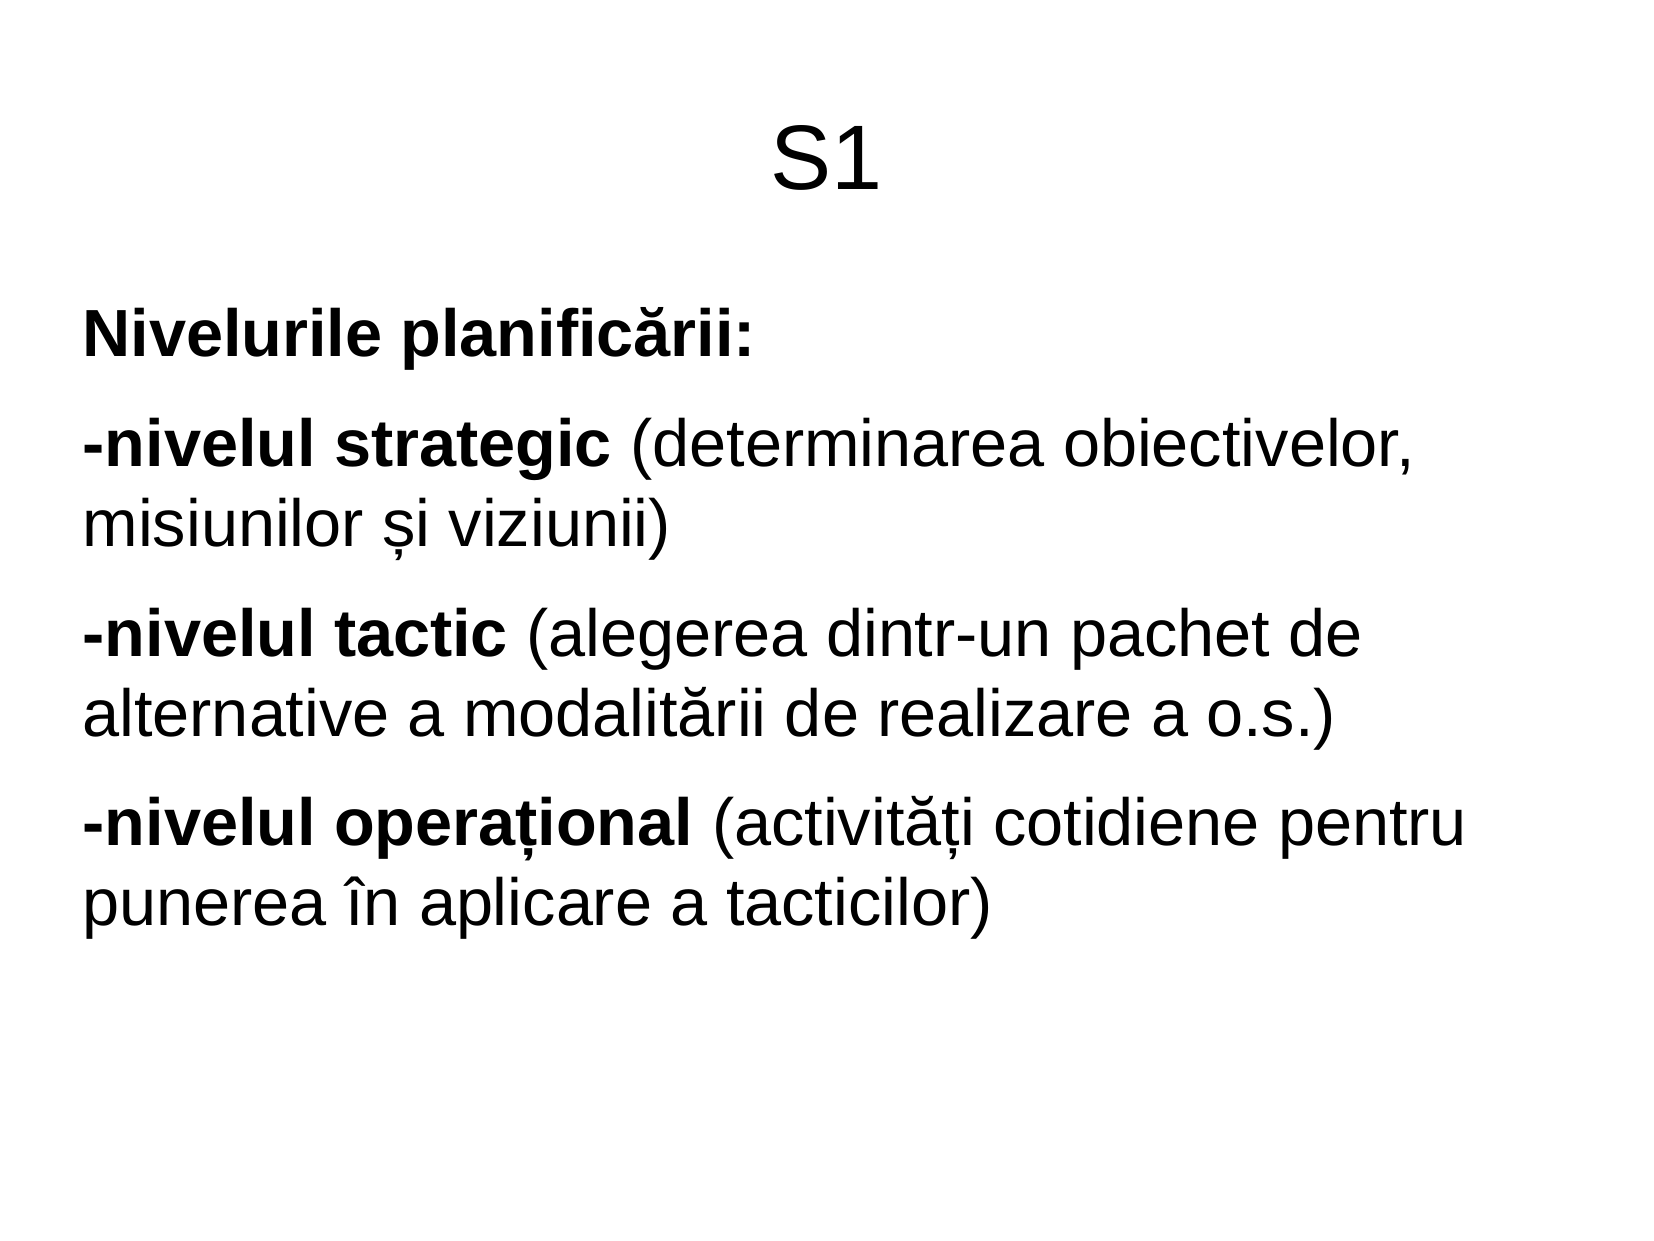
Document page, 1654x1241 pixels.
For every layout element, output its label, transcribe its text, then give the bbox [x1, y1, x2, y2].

title S1 [82, 49, 1571, 257]
list Nivelurile planificării: -nivelul strategic (determinarea obiectivelor, misiunilor și viziunii) -nivelul tactic (alegerea dintr-un pachet de alternative a modalitării de realizare a o.s.) -nivelul operațional (activități cotidiene pentru punerea în aplicare a tacticilor) [82, 290, 1571, 1010]
